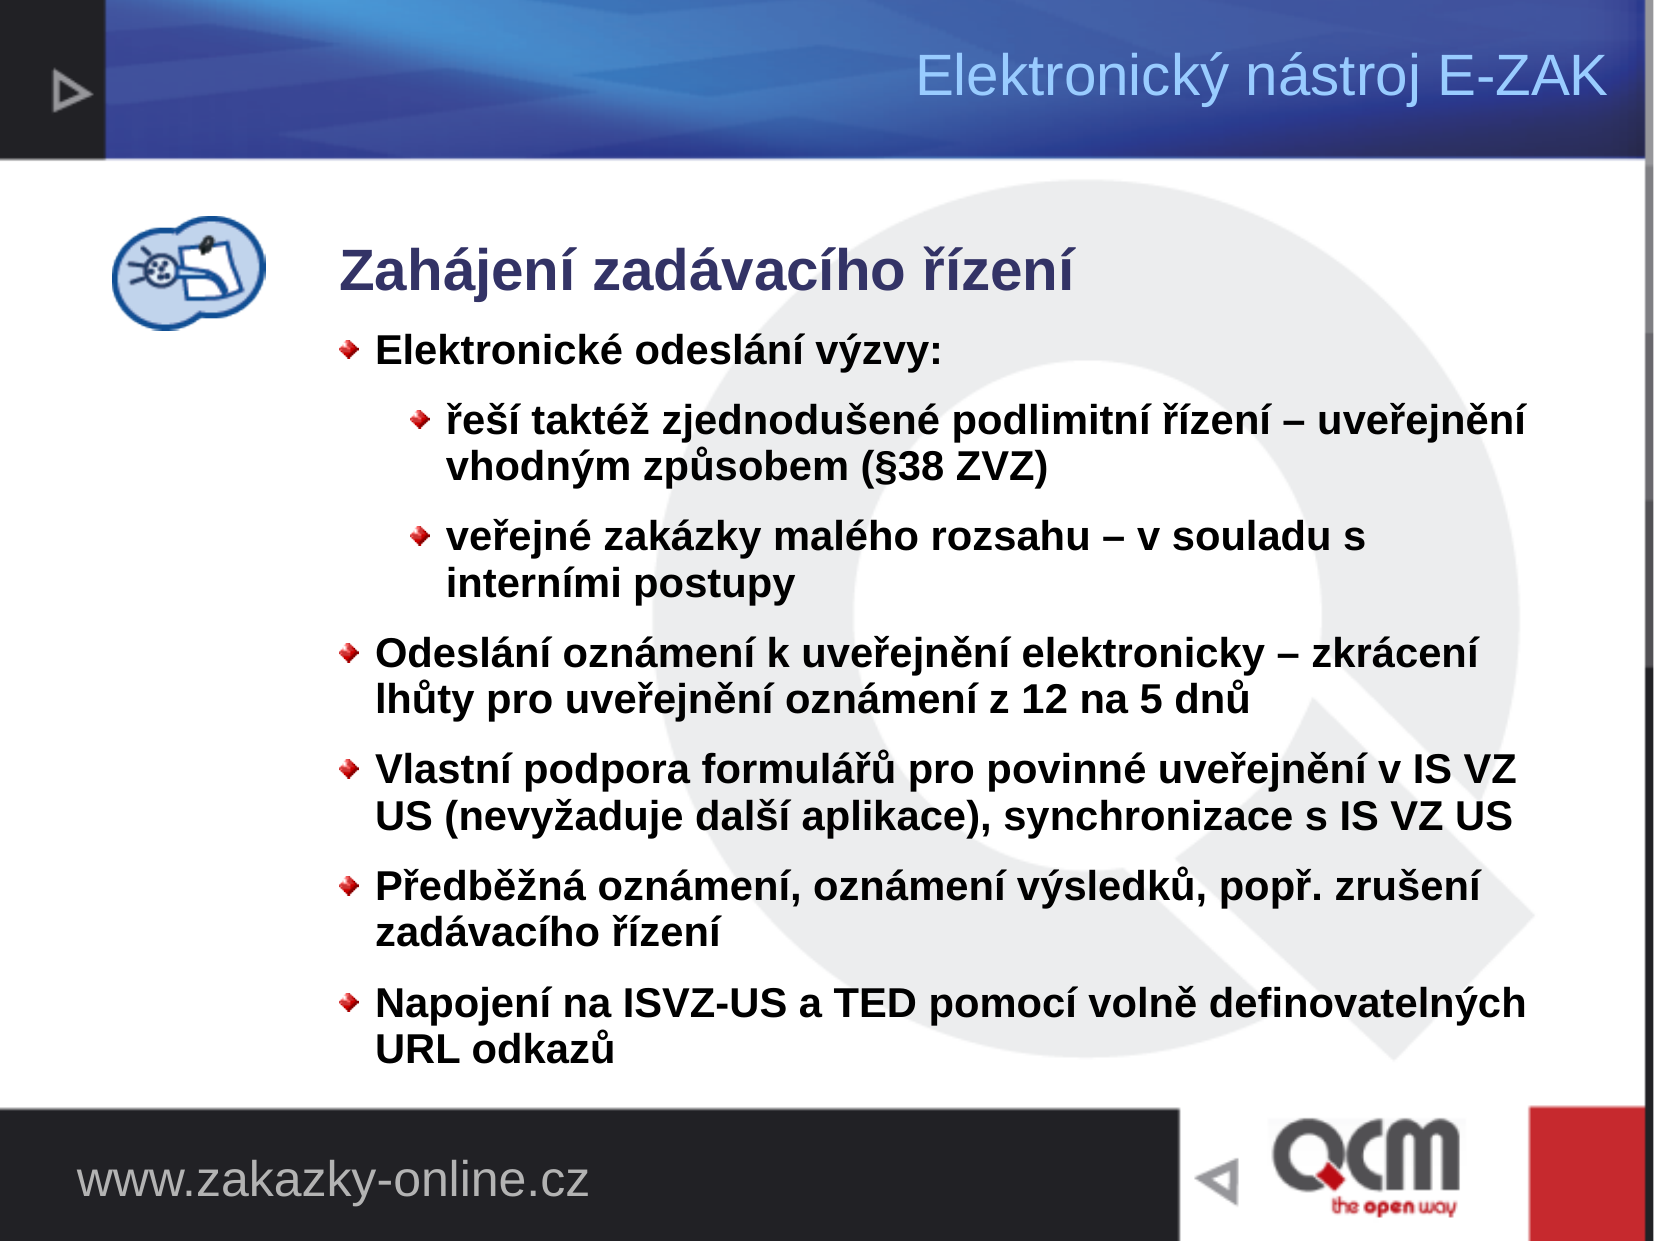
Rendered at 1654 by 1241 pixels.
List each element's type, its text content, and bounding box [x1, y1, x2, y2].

picture [0, 0, 1654, 1241]
text_box Zahájení zadávacího řízení Elektronické odeslání výzvy: řeší taktéž zjednodušené podlimitní řízení – uveřejnění vhodným způsobem (§38 ZVZ) veřejné zakázky malého rozsahu – v souladu s interními postupy Odeslání oznámení k uveřejnění elektronicky – zkrácení lhůty pro uveřejnění oznámení z 12 na 5 dnů Vlastní podpora formulářů pro povinné uveřejnění v IS VZ US (nevyžaduje další aplikace), synchronizace s IS VZ US Předběžná oznámení, oznámení výsledků, popř. zrušení zadávacího řízení Napojení na ISVZ-US a TED pomocí volně definovatelných URL odkazů [324, 230, 1565, 1080]
